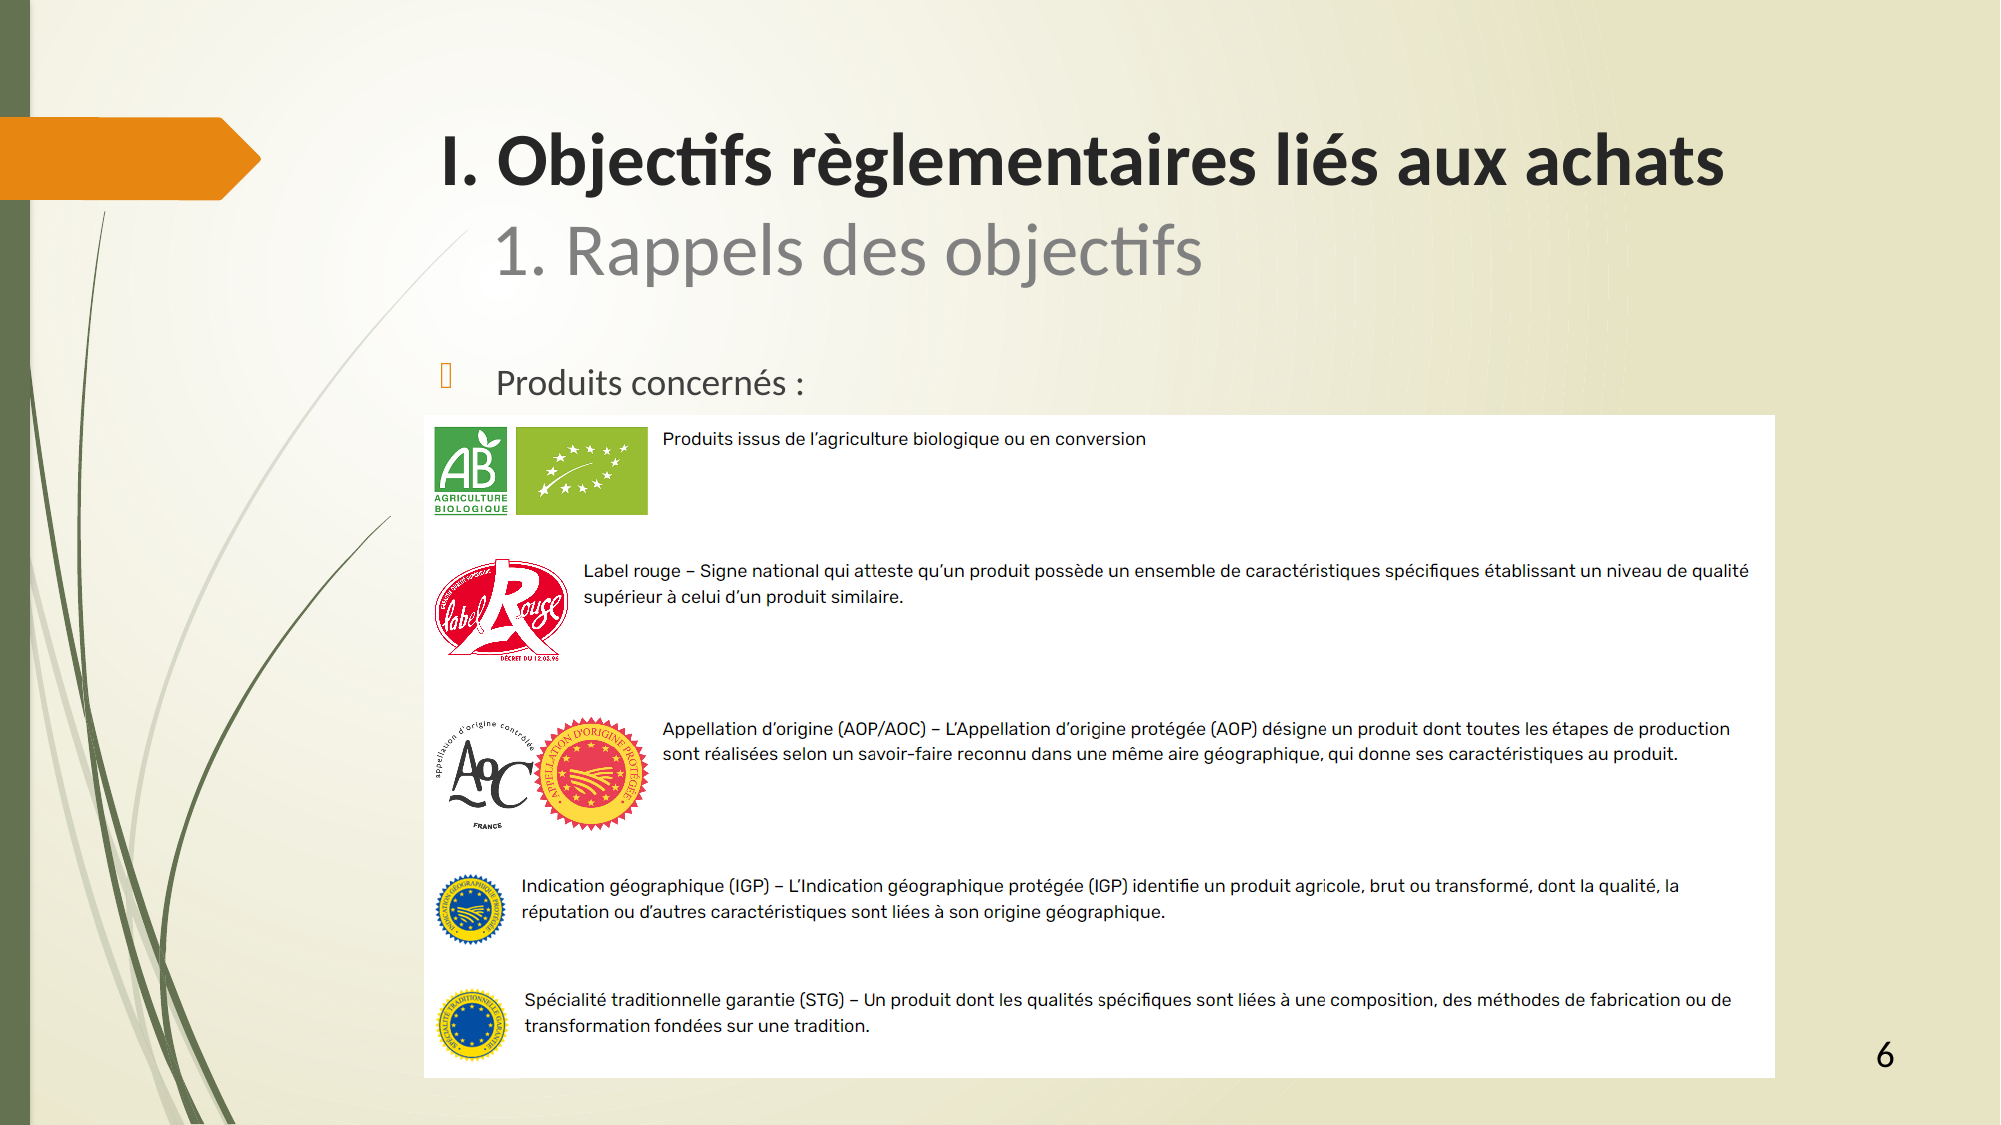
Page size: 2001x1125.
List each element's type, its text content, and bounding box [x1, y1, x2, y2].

list Produits concernés : [424, 350, 1888, 1023]
picture [424, 415, 1775, 1078]
text_box <numéro> [1861, 1022, 1958, 1083]
title I. Objectifs règlementaires liés aux achats 1. Rappels des objectifs [425, 102, 1888, 313]
